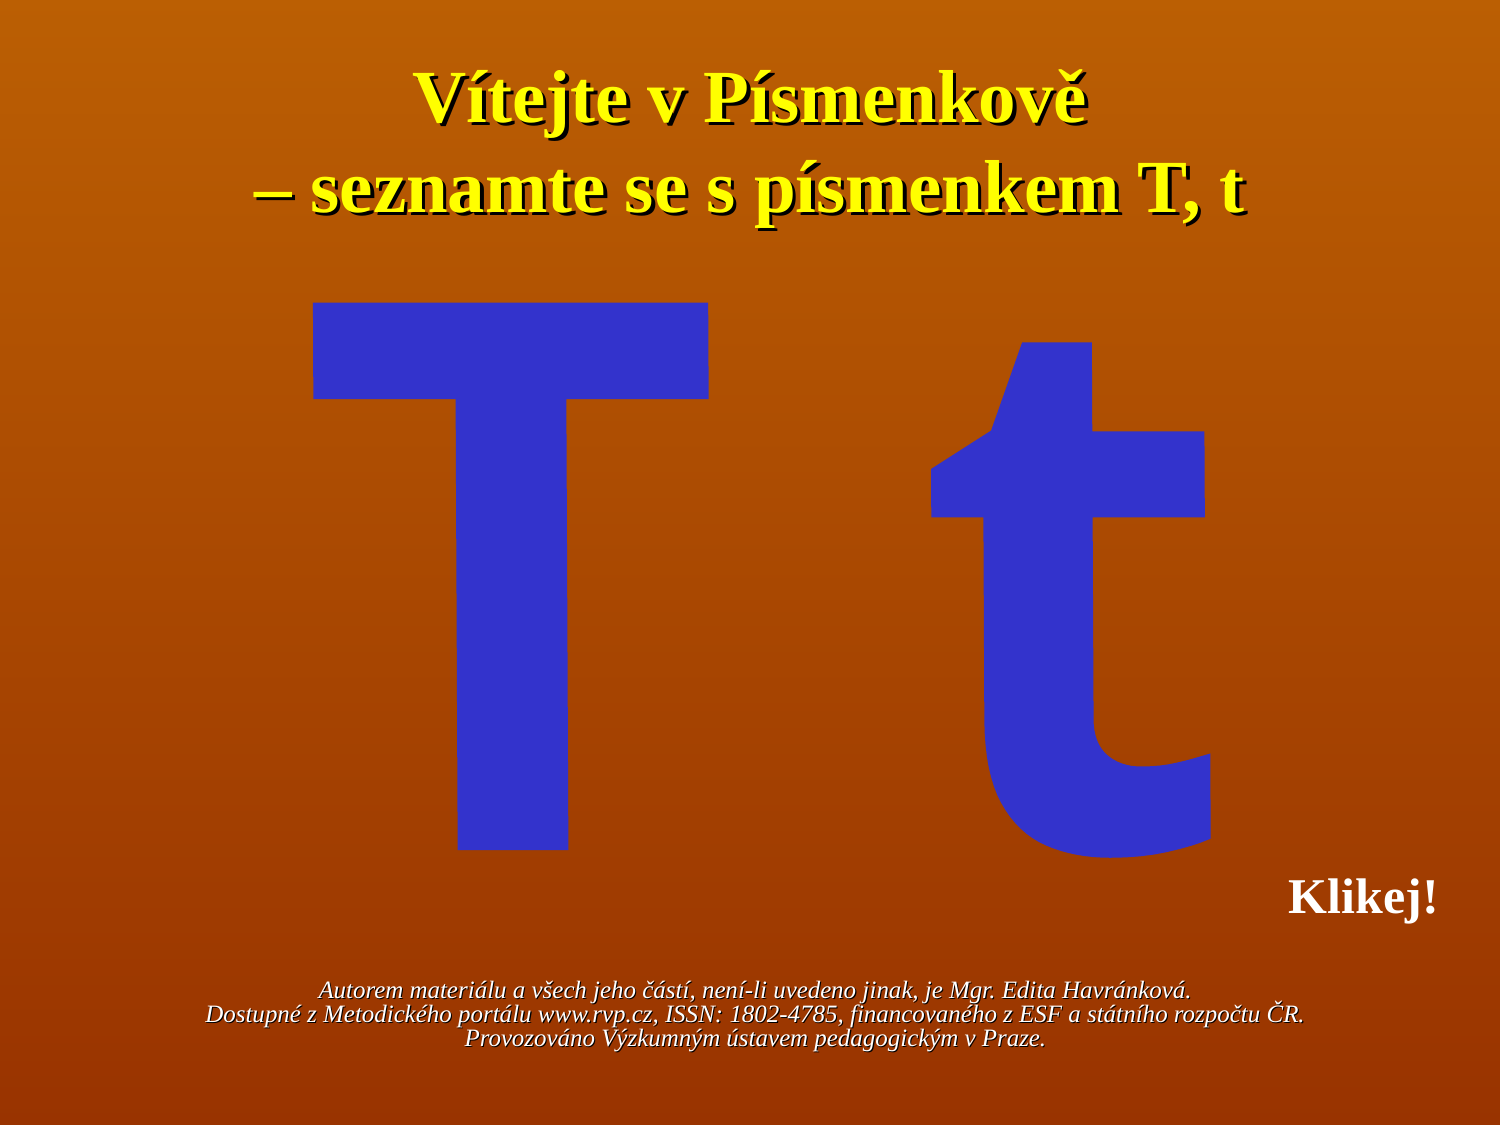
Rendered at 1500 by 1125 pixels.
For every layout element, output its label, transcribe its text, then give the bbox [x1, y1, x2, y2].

subtitle Autorem materiálu a všech jeho částí, není-li uvedeno jinak, je Mgr. Edita Havránková. Dostupné z Metodického portálu www.rvp.cz, ISSN: 1802-4785, financovaného z ESF a státního rozpočtu ČR. Provozováno Výzkumným ústavem pedagogickým v Praze. [100, 971, 1412, 1125]
text_box T t [931, 342, 1211, 858]
title Vítejte v Písmenkově – seznamte se s písmenkem T, t [112, 31, 1388, 244]
text_box Klikej! [1269, 834, 1459, 953]
text_box T t [312, 302, 709, 851]
